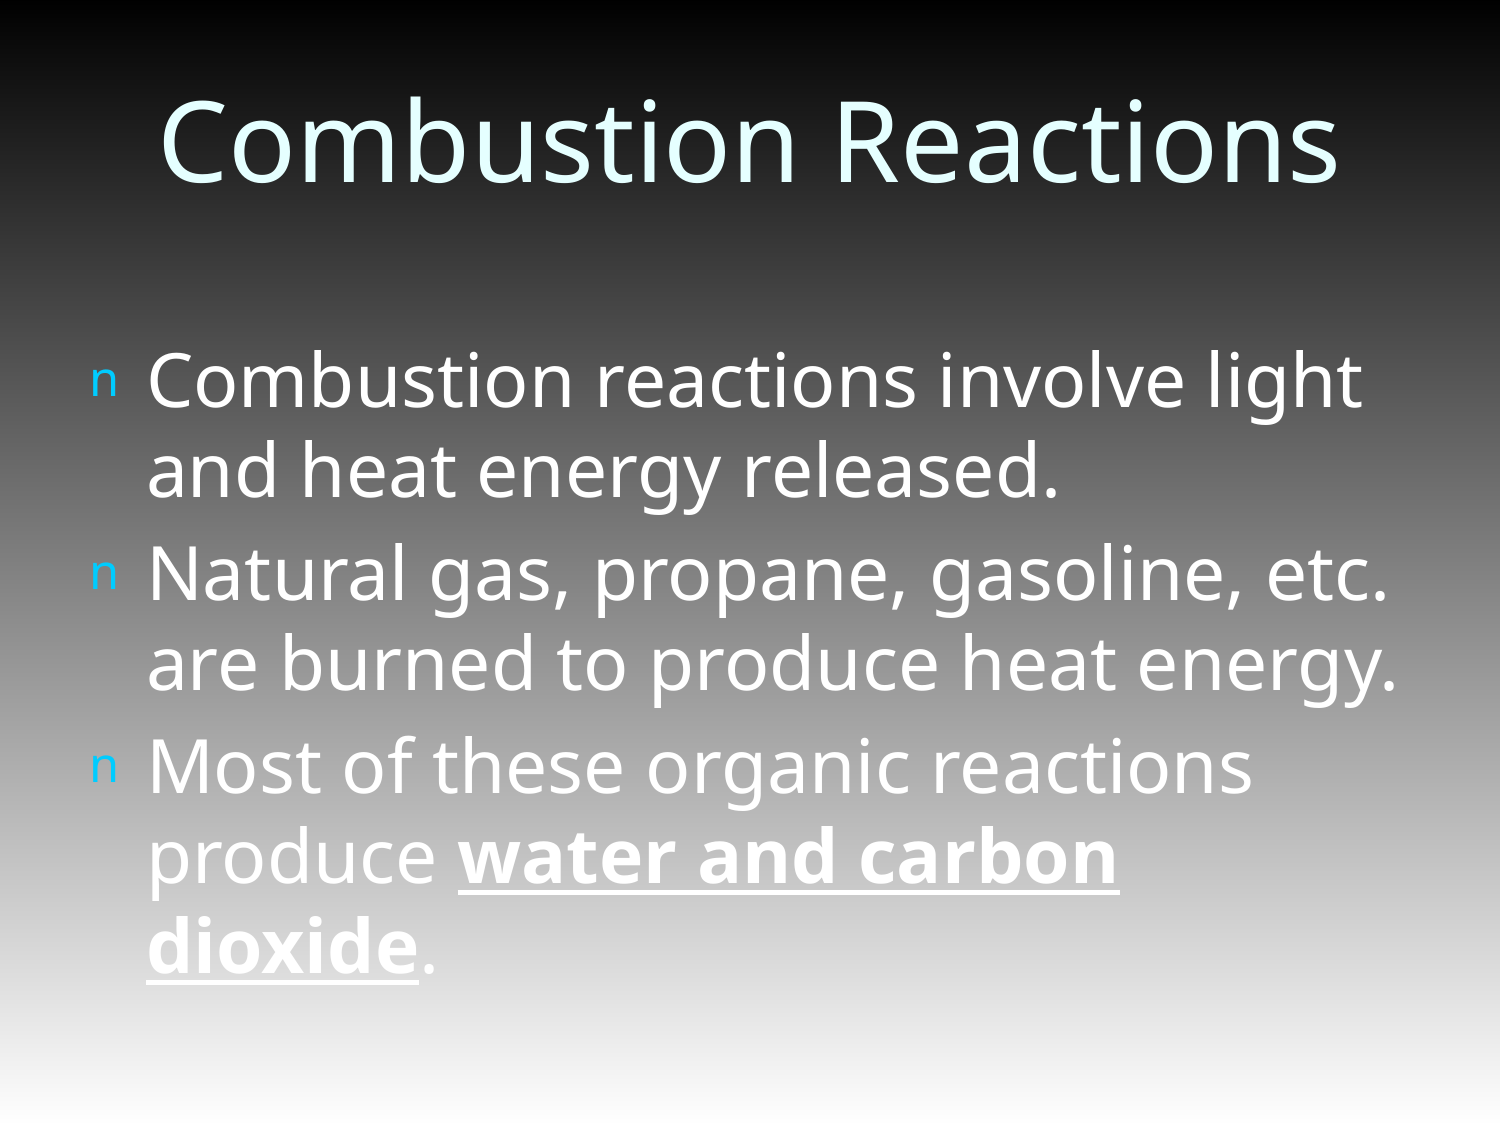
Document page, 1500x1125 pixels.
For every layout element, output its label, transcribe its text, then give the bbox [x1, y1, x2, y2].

title Combustion Reactions [75, 62, 1425, 288]
list Combustion reactions involve light and heat energy released. Natural gas, propane, gasoline, etc. are burned to produce heat energy. Most of these organic reactions produce water and carbon dioxide. [75, 324, 1425, 1000]
